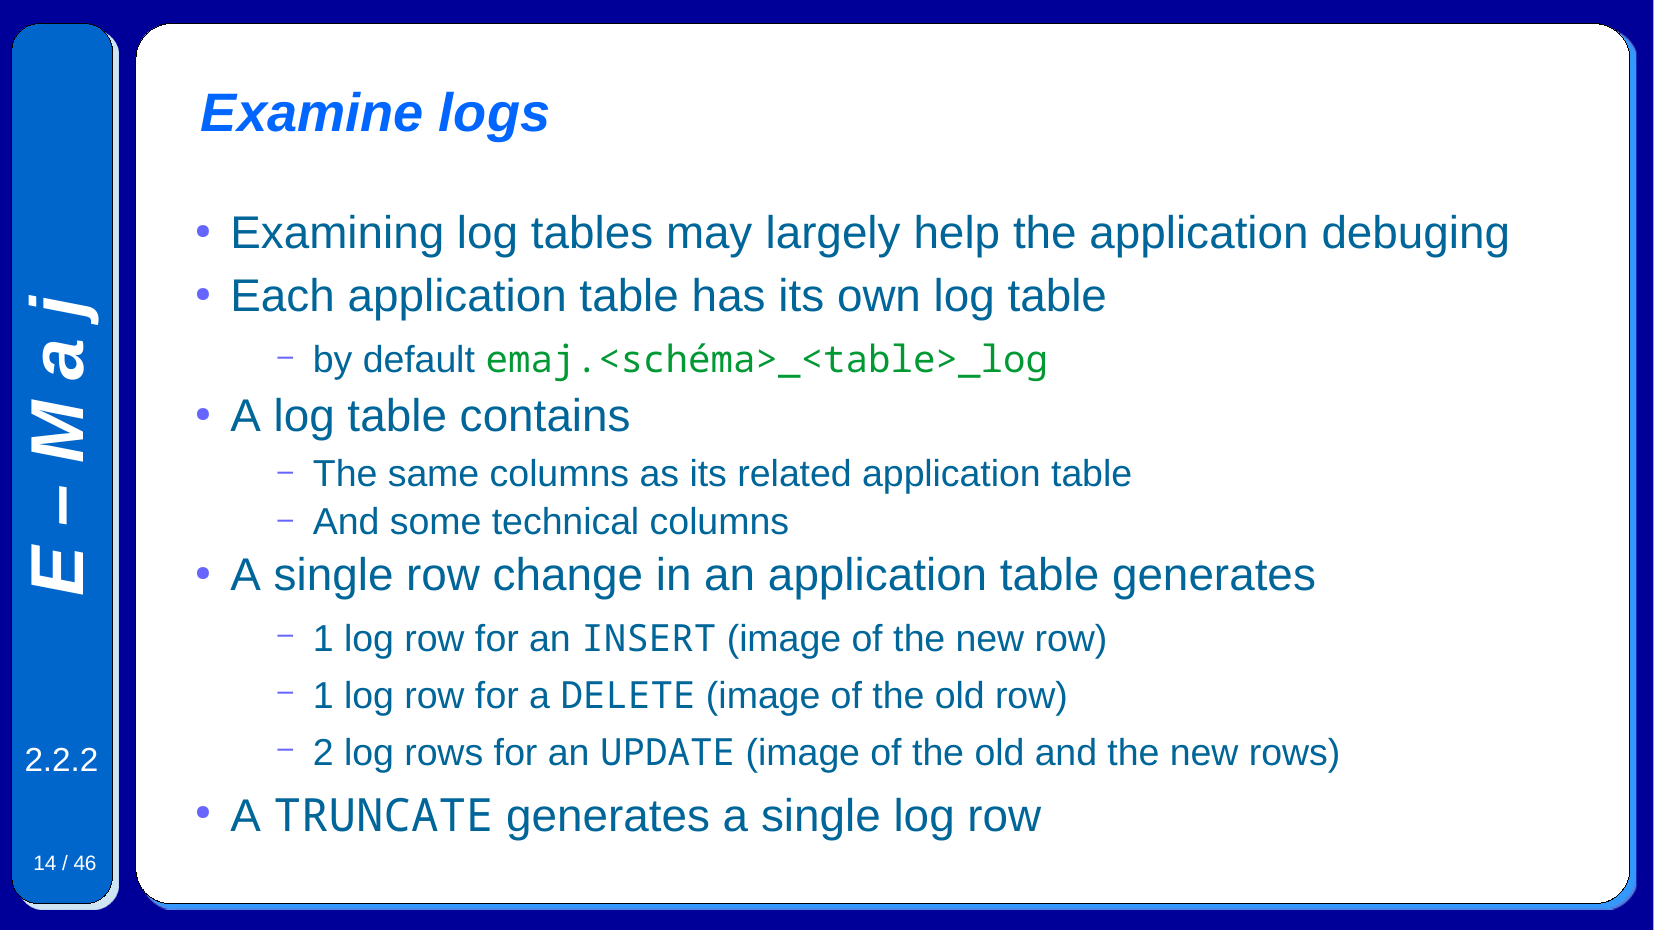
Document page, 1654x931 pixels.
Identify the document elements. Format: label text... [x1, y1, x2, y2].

title Examine logs [200, 34, 1575, 191]
list Examining log tables may largely help the application debuging Each application table has its own log table by default emaj.<schéma>_<table>_log A log table contains The same columns as its related application table And some technical columns A single row change in an application table generates 1 log row for an INSERT (image of the new row) 1 log row for a DELETE (image of the old row) 2 log rows for an UPDATE (image of the old and the new rows) A TRUNCATE generates a single log row [177, 206, 1587, 867]
